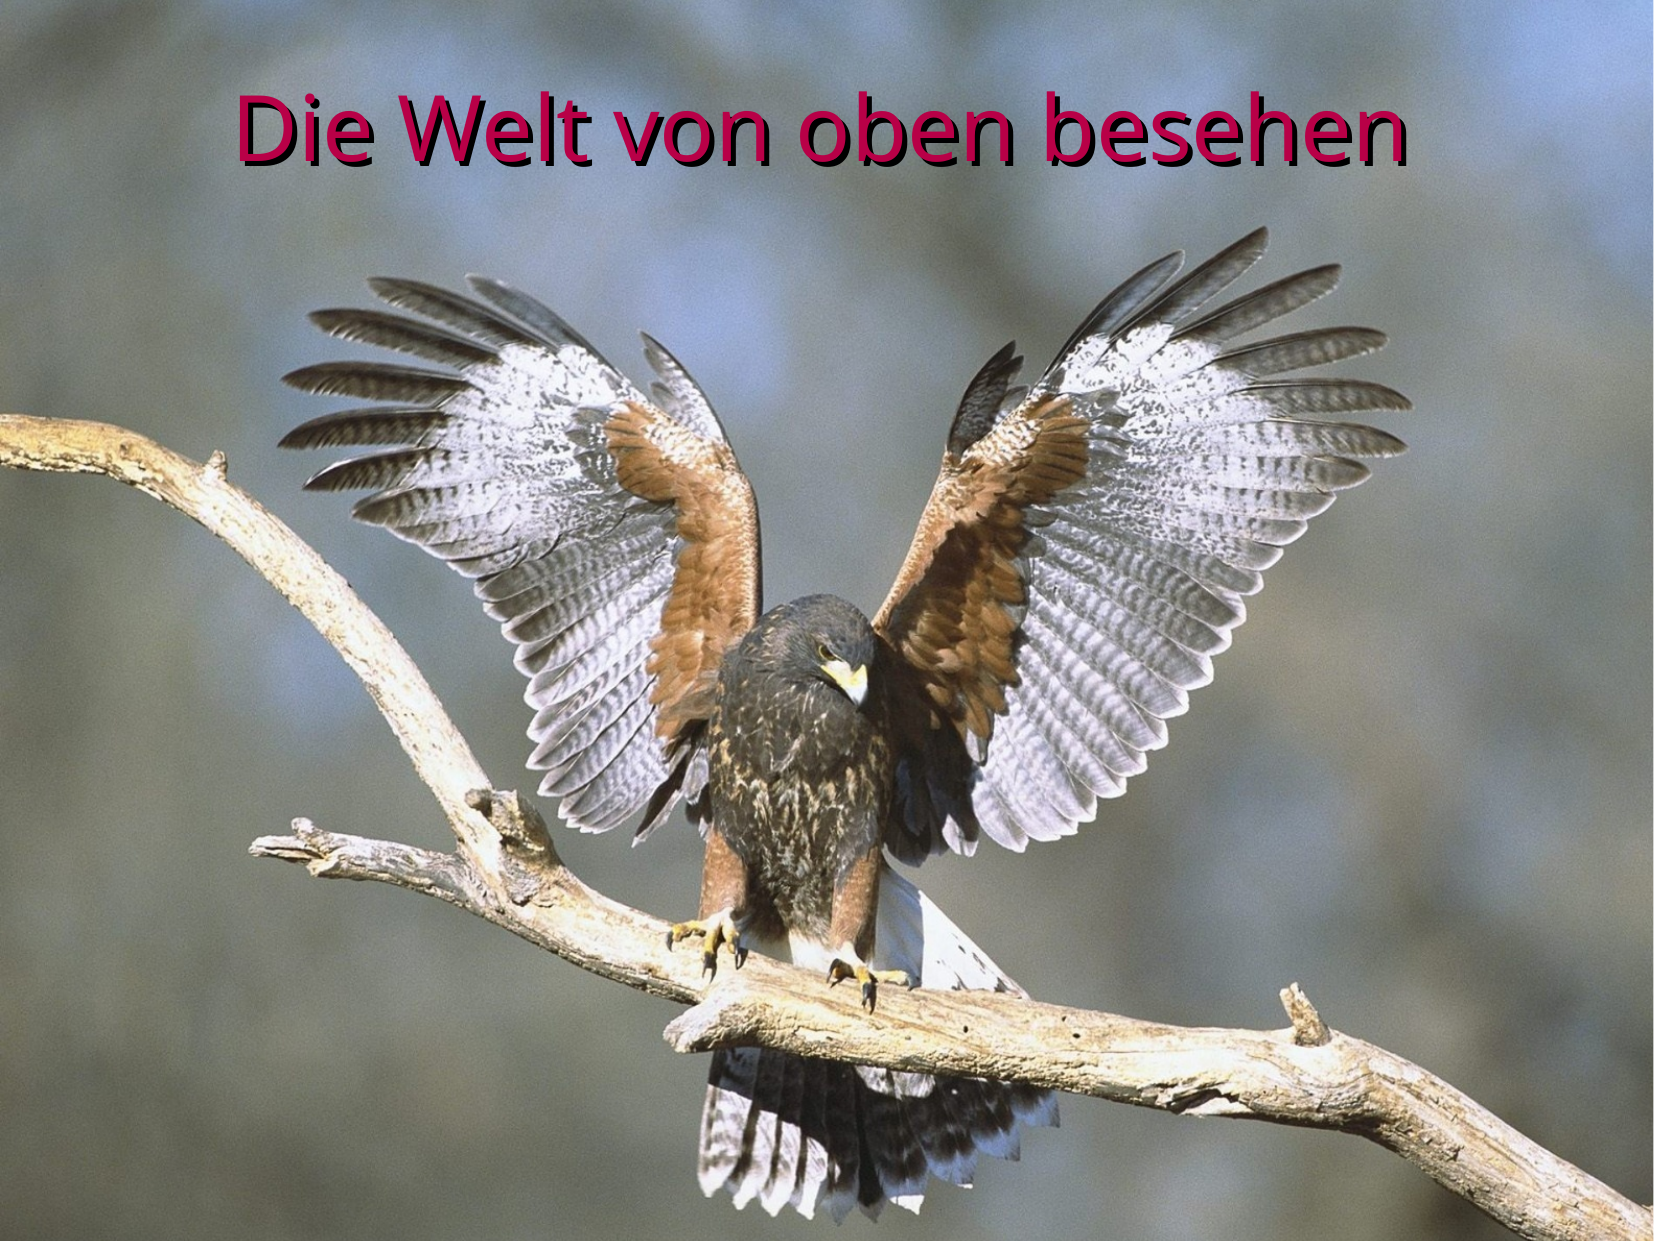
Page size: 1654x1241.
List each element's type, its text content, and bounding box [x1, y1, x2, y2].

picture [0, 0, 1654, 1241]
title Die Welt von oben besehen [76, 16, 1565, 237]
